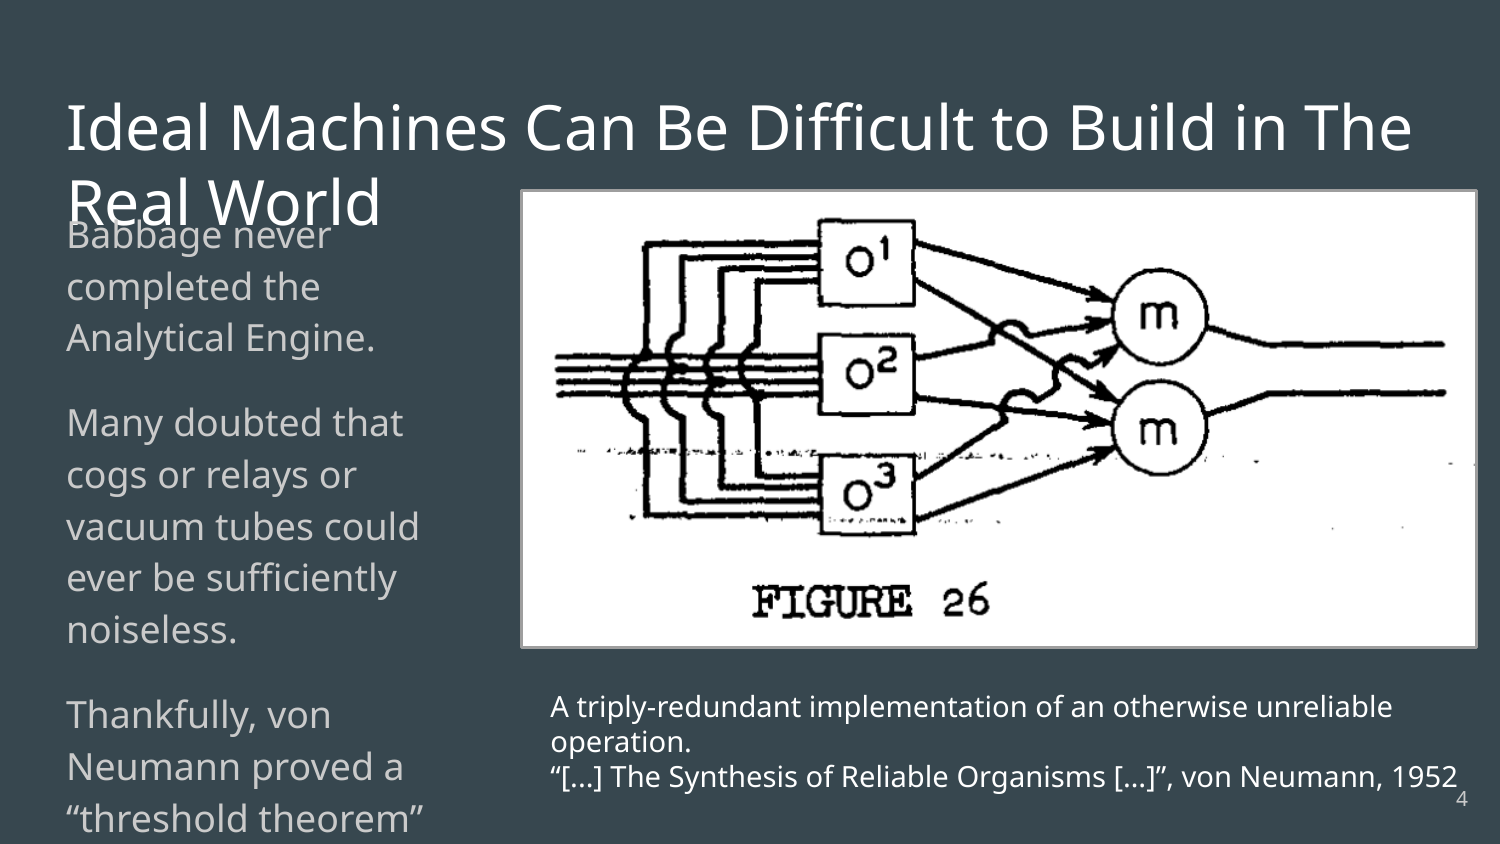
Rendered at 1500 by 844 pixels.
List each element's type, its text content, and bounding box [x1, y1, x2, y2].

picture [522, 191, 1475, 647]
list Babbage never completed the Analytical Engine. Many doubted that cogs or relays or vacuum tubes could ever be sufficiently noiseless. Thankfully, von Neumann proved a “threshold theorem” providing a noise reducing “gadget”. [51, 189, 498, 750]
slide_number <number> [1392, 767, 1483, 833]
text_box A triply-redundant implementation of an otherwise unreliable operation. “[...] The Synthesis of Reliable Organisms […]”, von Neumann, 1952 [535, 673, 1475, 725]
title Ideal Machines Can Be Difficult to Build in The Real World [51, 72, 1449, 167]
